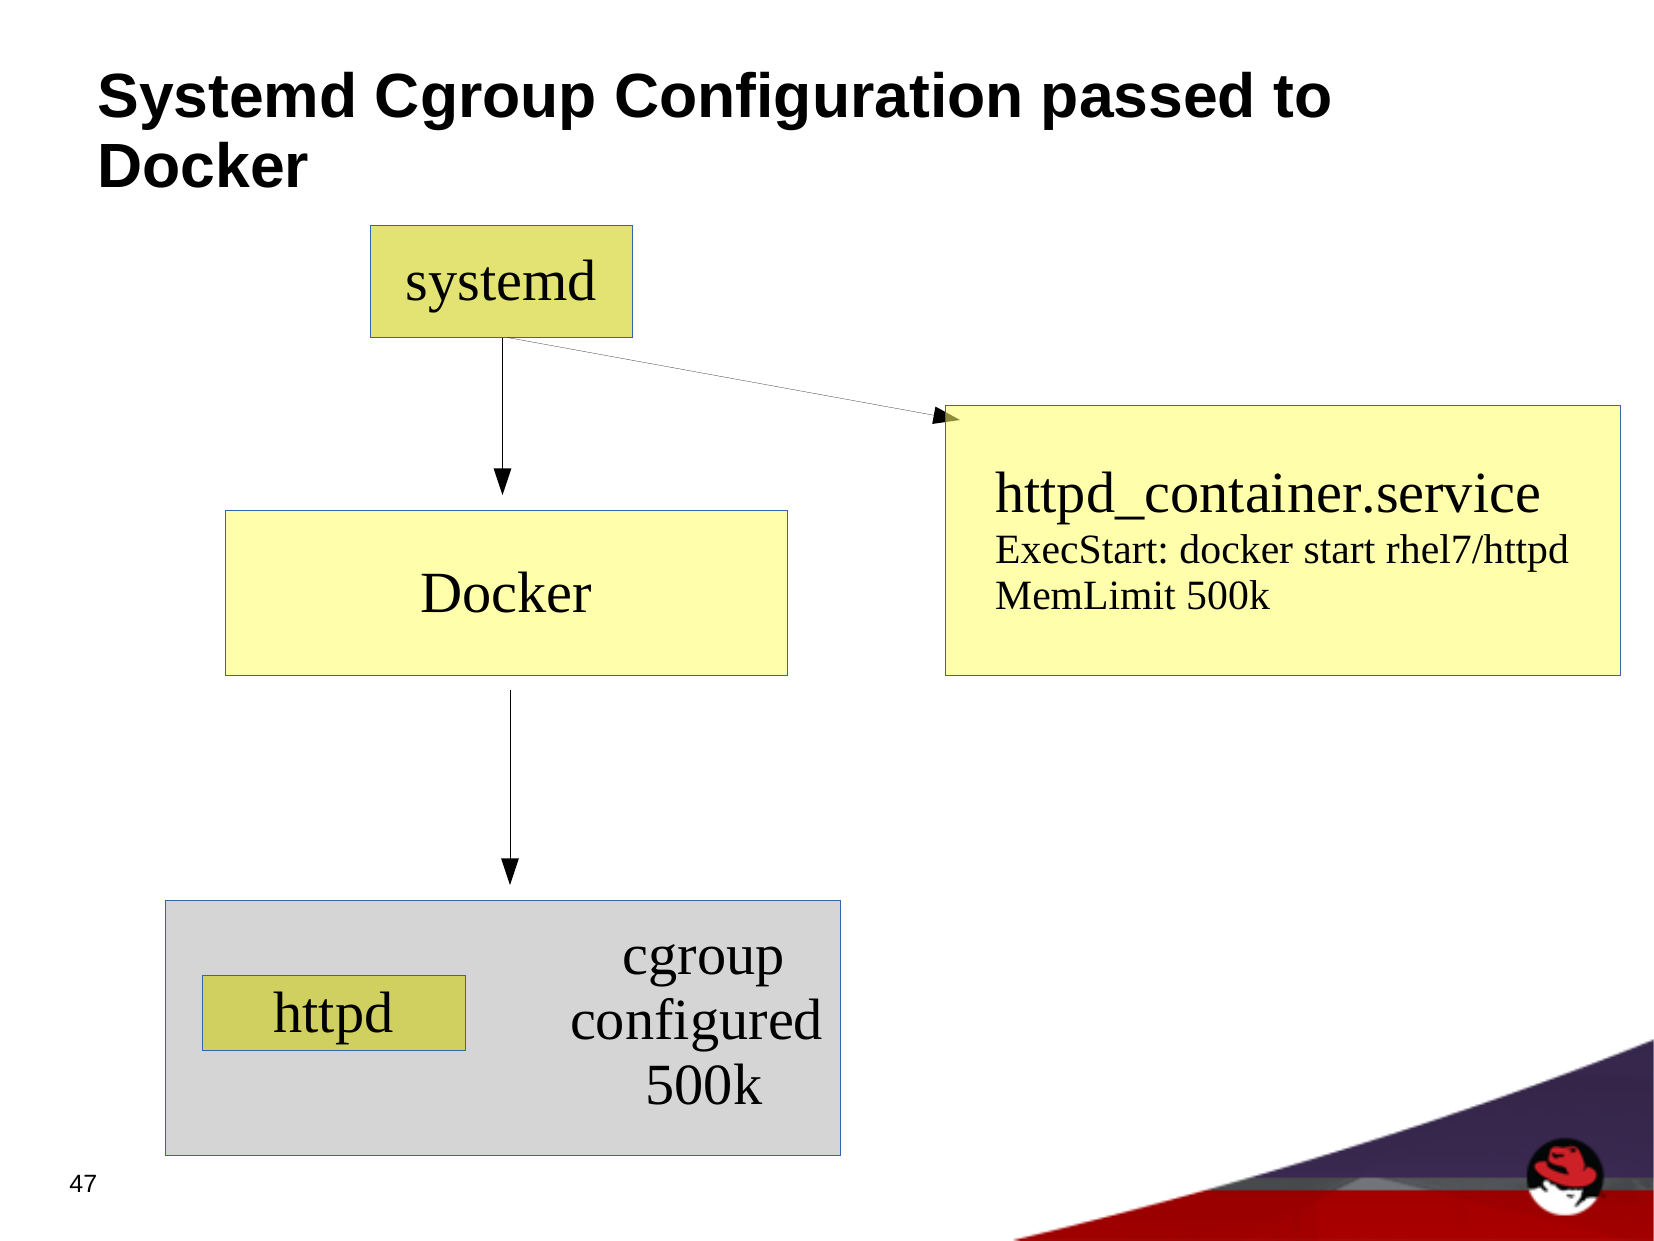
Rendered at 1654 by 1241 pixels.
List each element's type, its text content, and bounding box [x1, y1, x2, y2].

picture [1012, 1036, 1654, 1241]
text_box Systemd Cgroup Configuration passed to Docker [82, 30, 1571, 233]
text_box [165, 900, 841, 1156]
text_box Docker [225, 510, 788, 676]
text_box httpd [202, 975, 466, 1051]
text_box cgroup configured 500k [525, 914, 883, 1130]
text_box httpd_container.service ExecStart: docker start rhel7/httpd MemLimit 500k [945, 405, 1621, 676]
text_box systemd [370, 225, 633, 338]
